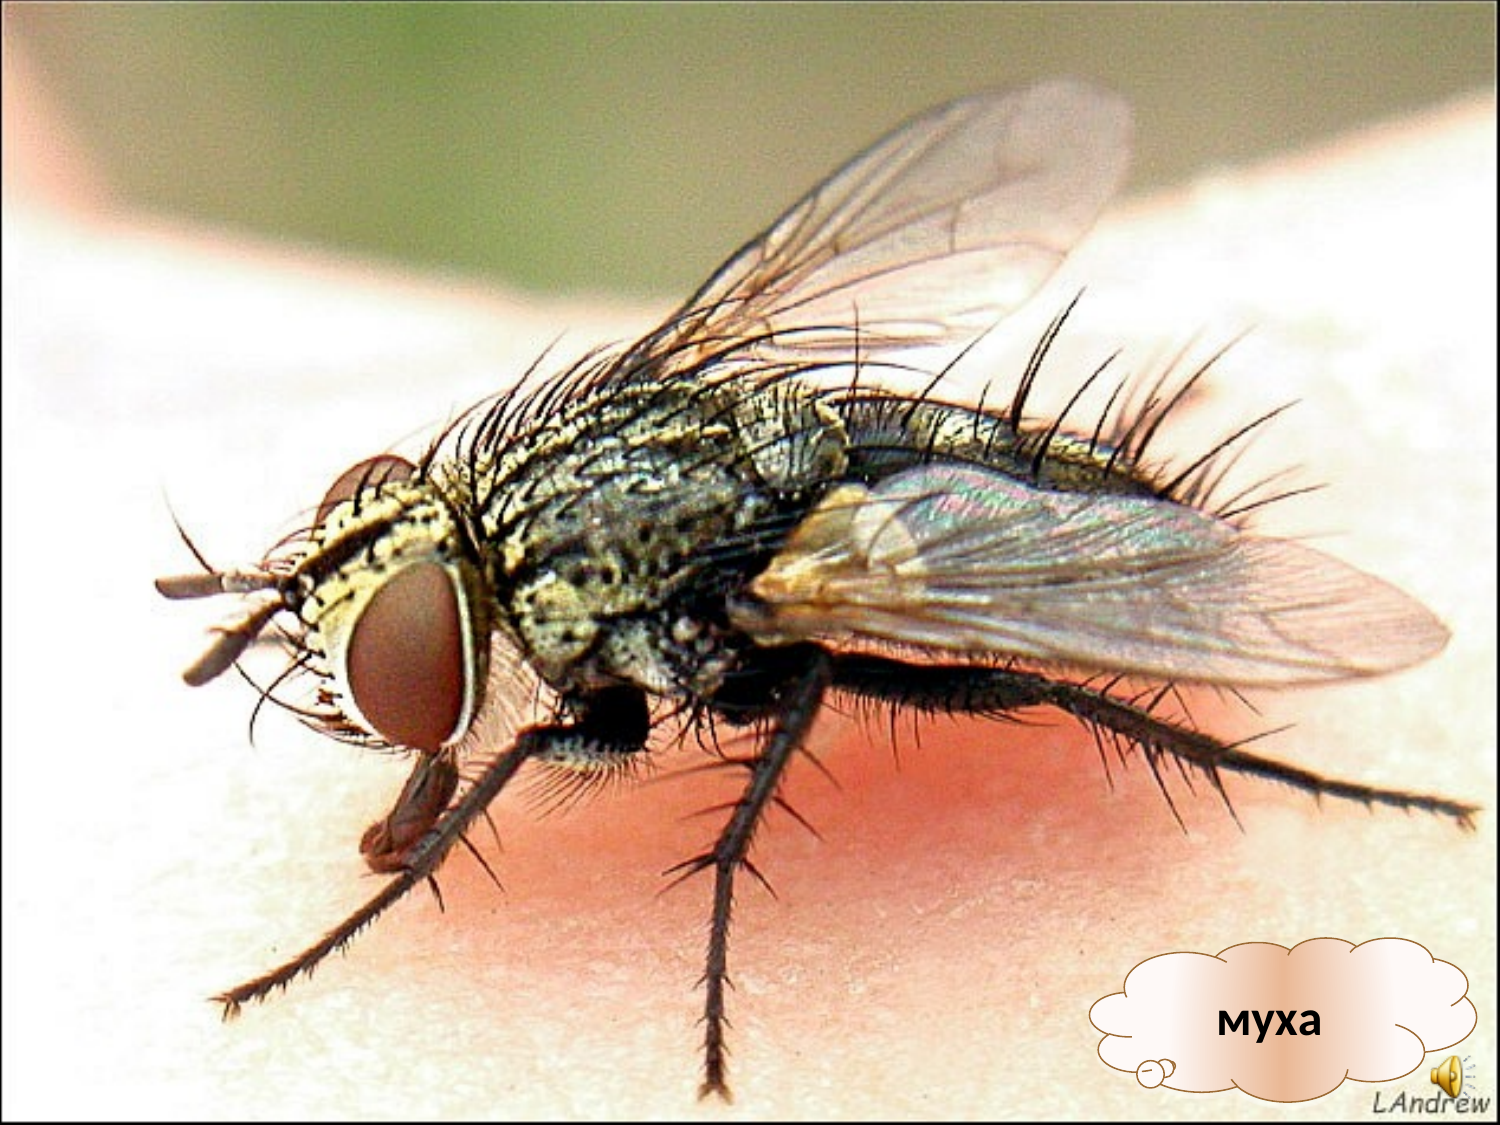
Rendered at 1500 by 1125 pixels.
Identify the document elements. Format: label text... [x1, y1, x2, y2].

picture [0, 0, 1500, 1125]
text_box муха [1089, 937, 1477, 1103]
